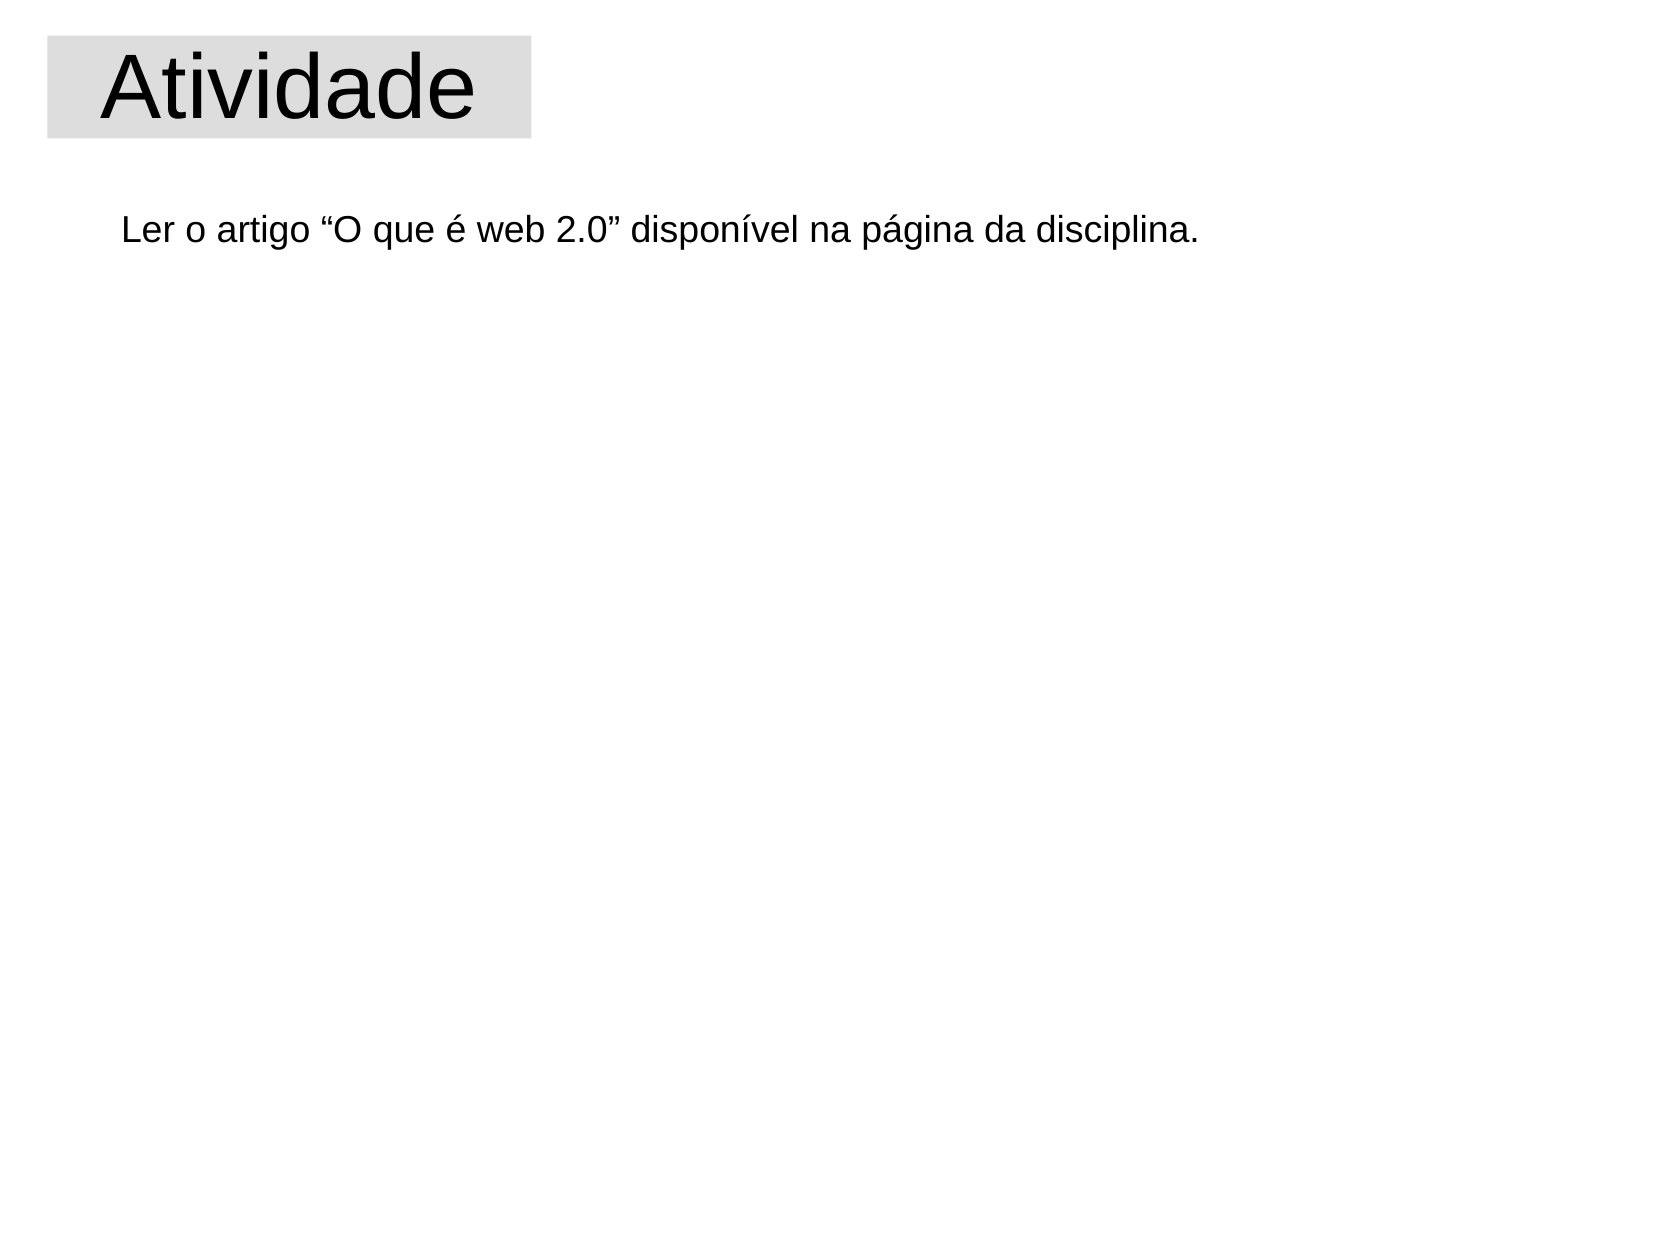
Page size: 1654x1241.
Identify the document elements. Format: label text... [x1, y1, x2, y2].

title Atividade [47, 35, 532, 139]
text_box Ler o artigo “O que é web 2.0” disponível na página da disciplina. [106, 200, 1216, 300]
